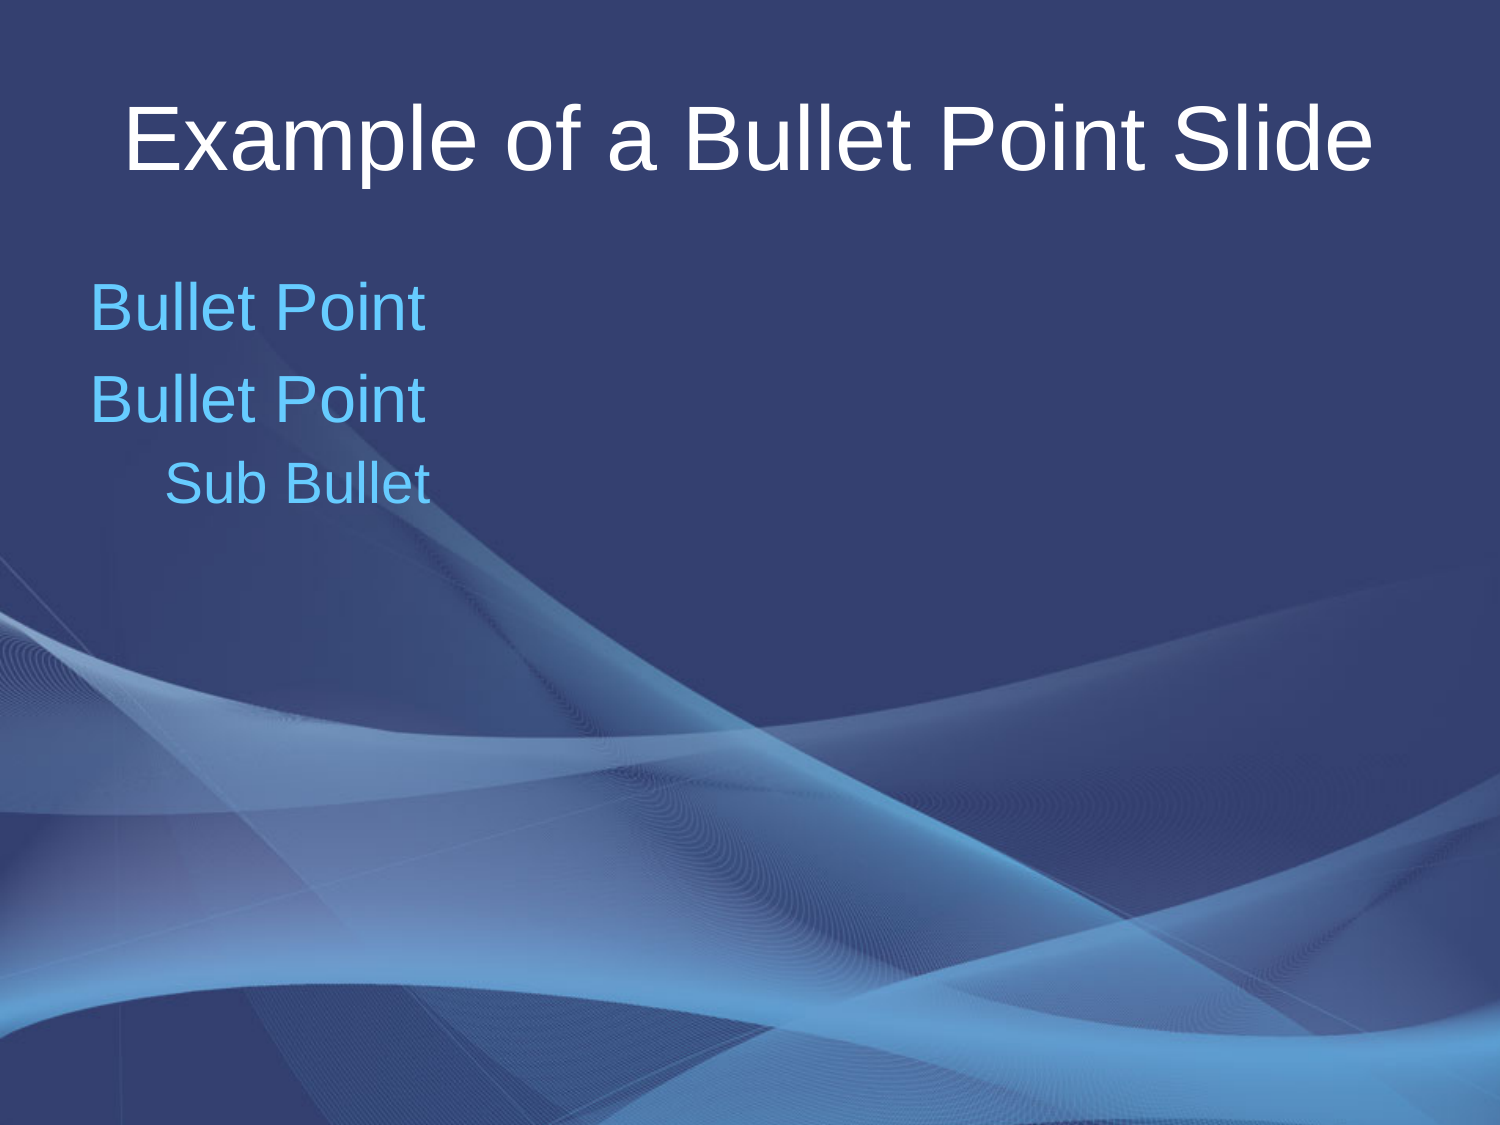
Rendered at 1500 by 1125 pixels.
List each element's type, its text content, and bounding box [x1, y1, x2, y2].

list Bullet Point Bullet Point Sub Bullet [75, 262, 1426, 870]
picture [0, 0, 1500, 1125]
title Example of a Bullet Point Slide [75, 45, 1426, 233]
